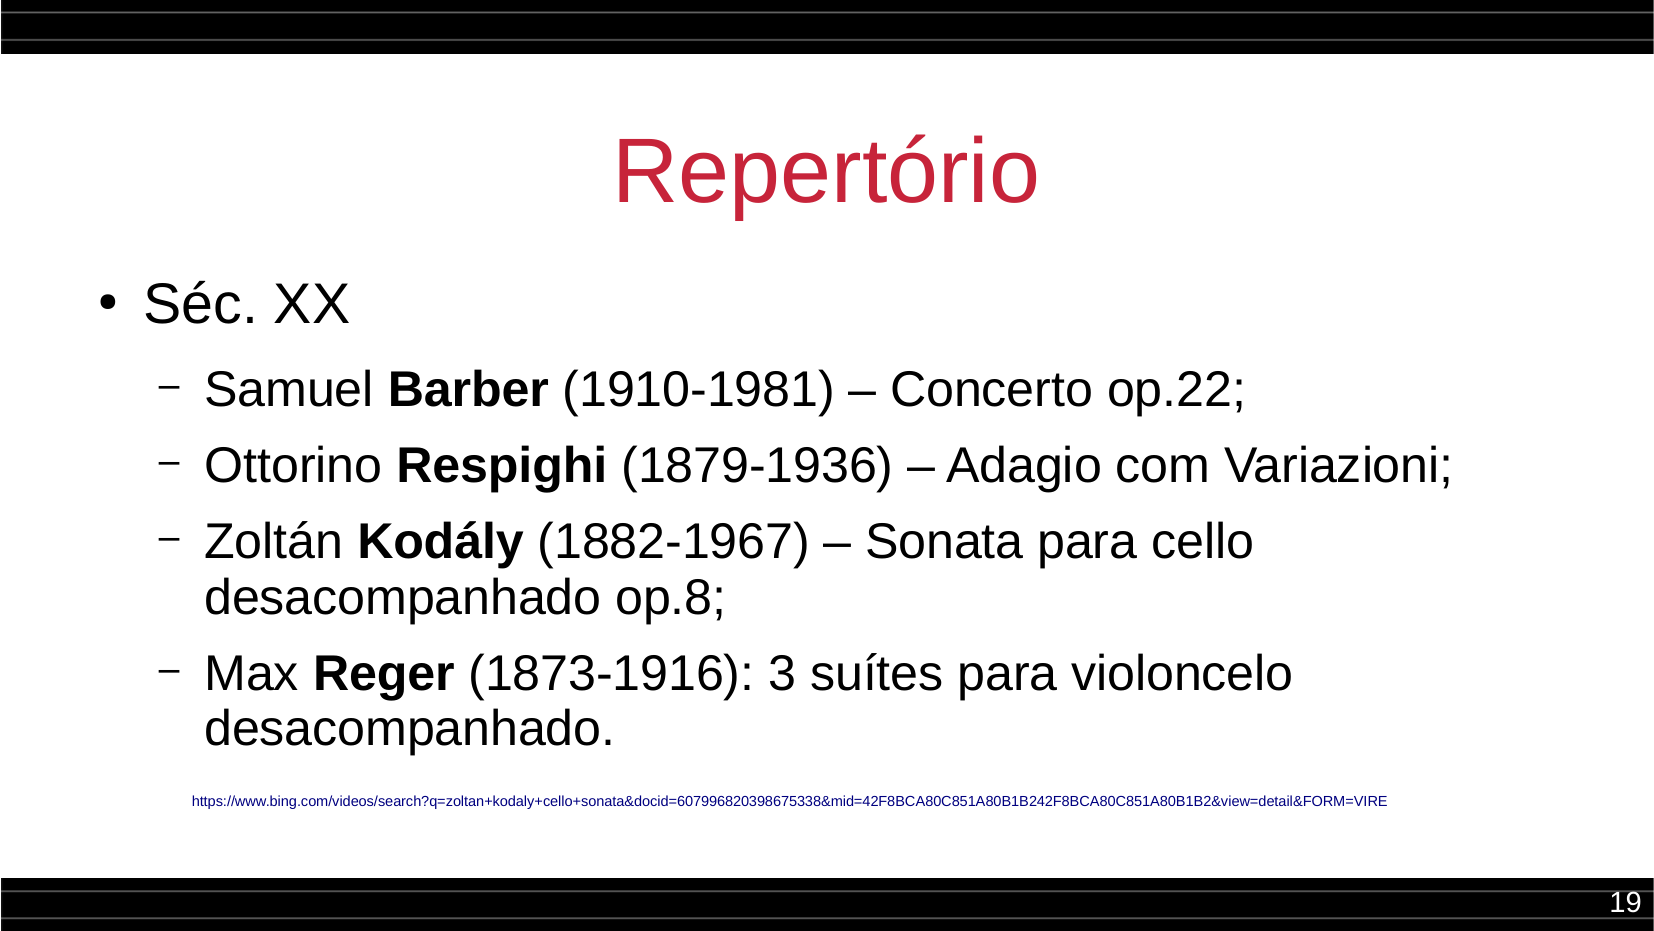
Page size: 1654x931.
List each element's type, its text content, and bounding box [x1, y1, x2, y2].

text_box https://www.bing.com/videos/search?q=zoltan+kodaly+cello+sonata&docid=607996820398675338&mid=42F8BCA80C851A80B1B242F8BCA80C851A80B1B2&view=detail&FORM=VIRE [177, 785, 1418, 857]
list Séc. XX Samuel Barber (1910-1981) – Concerto op.22; Ottorino Respighi (1879-1936) – Adagio com Variazioni; Zoltán Kodály (1882-1967) – Sonata para cello desacompanhado op.8; Max Reger (1873-1916): 3 suítes para violoncelo desacompanhado. [82, 271, 1571, 758]
picture [1, 0, 1654, 54]
title Repertório [82, 92, 1571, 249]
picture [1, 878, 1654, 931]
